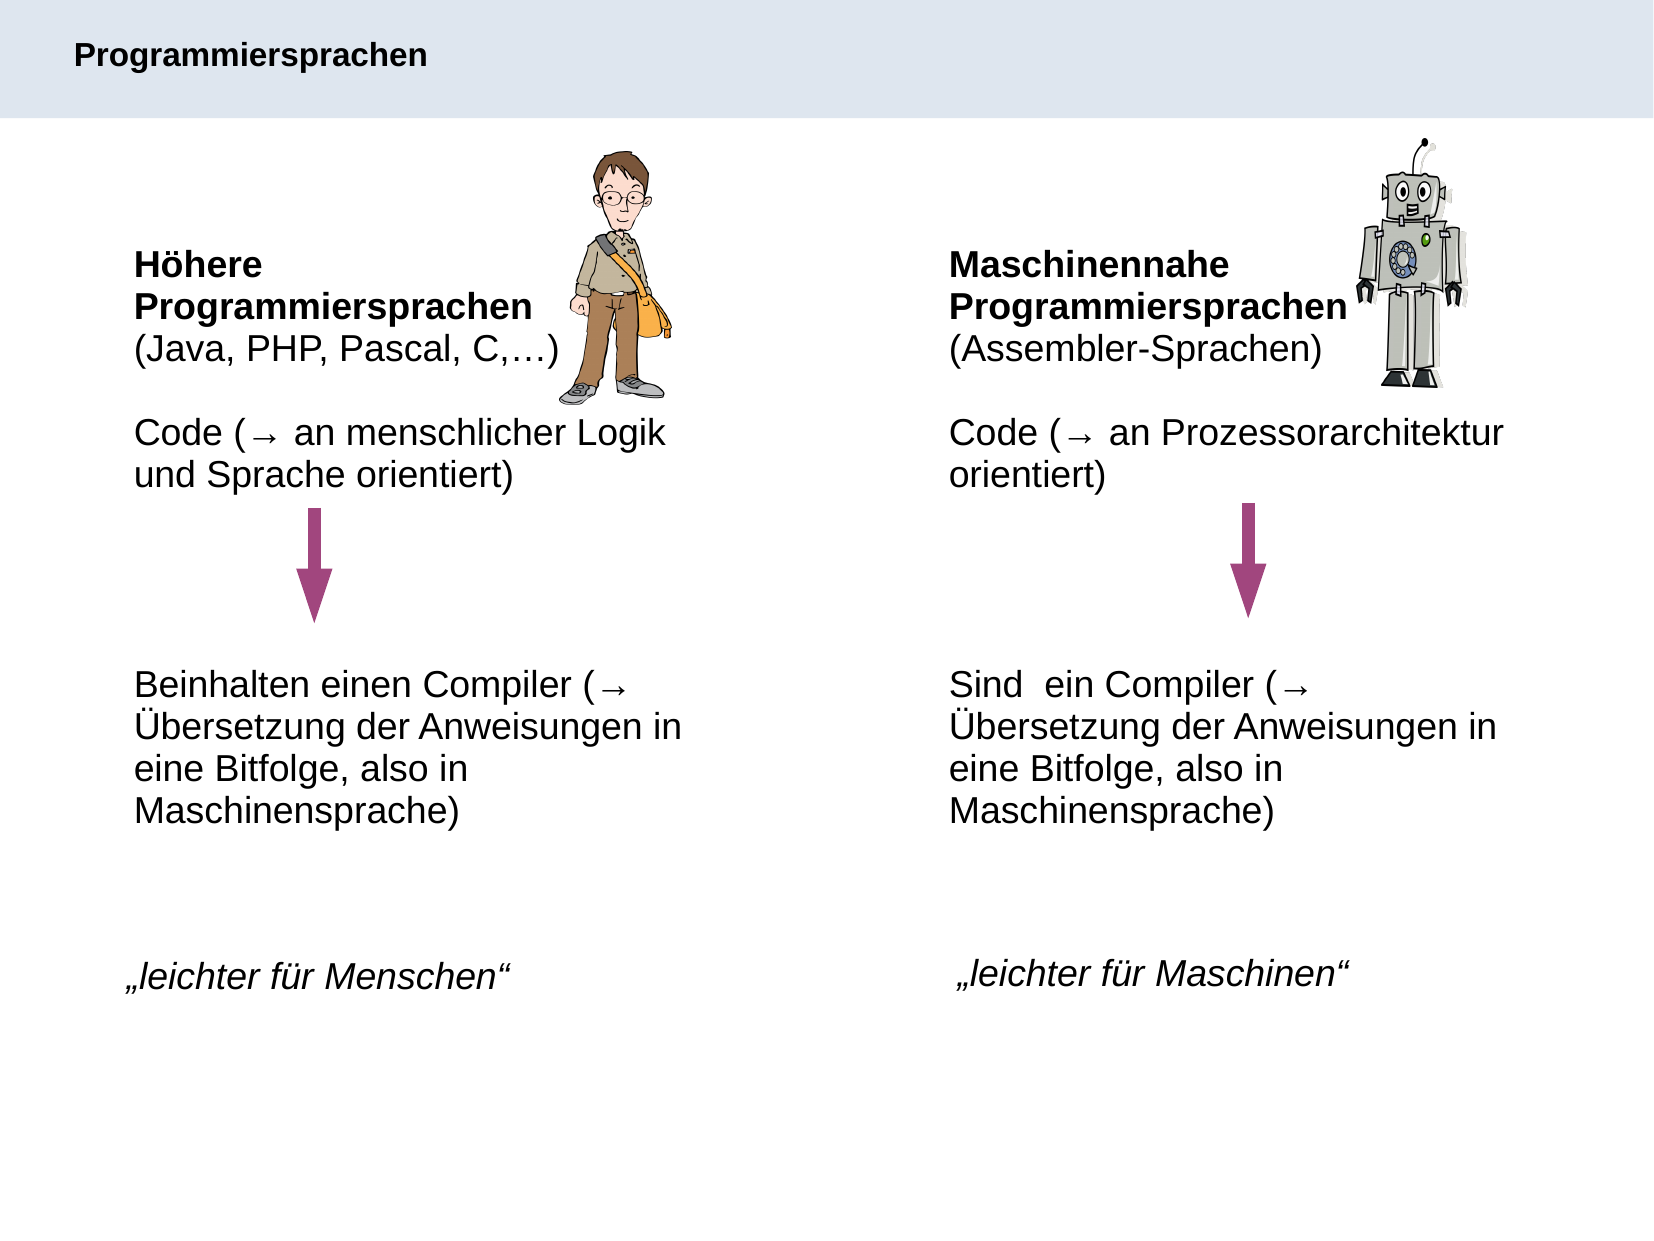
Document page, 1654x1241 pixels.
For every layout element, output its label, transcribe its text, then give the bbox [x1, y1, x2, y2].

text_box „leichter für Menschen“ [111, 948, 670, 1005]
text_box „leichter für Maschinen“ [942, 944, 1501, 1002]
picture [559, 151, 672, 405]
picture [1356, 138, 1468, 388]
text_box Höhere Programmiersprachen (Java, PHP, Pascal, C,…) Code (→ an menschlicher Logik und Sprache orientiert) Beinhalten einen Compiler (→ Übersetzung der Anweisungen in eine Bitfolge, also in Maschinensprache) [118, 236, 721, 839]
text_box Maschinennahe Programmiersprachen (Assembler-Sprachen) Code (→ an Prozessorarchitektur orientiert) Sind ein Compiler (→ Übersetzung der Anweisungen in eine Bitfolge, also in Maschinensprache) [934, 236, 1536, 839]
text_box Programmiersprachen [59, 29, 1565, 82]
